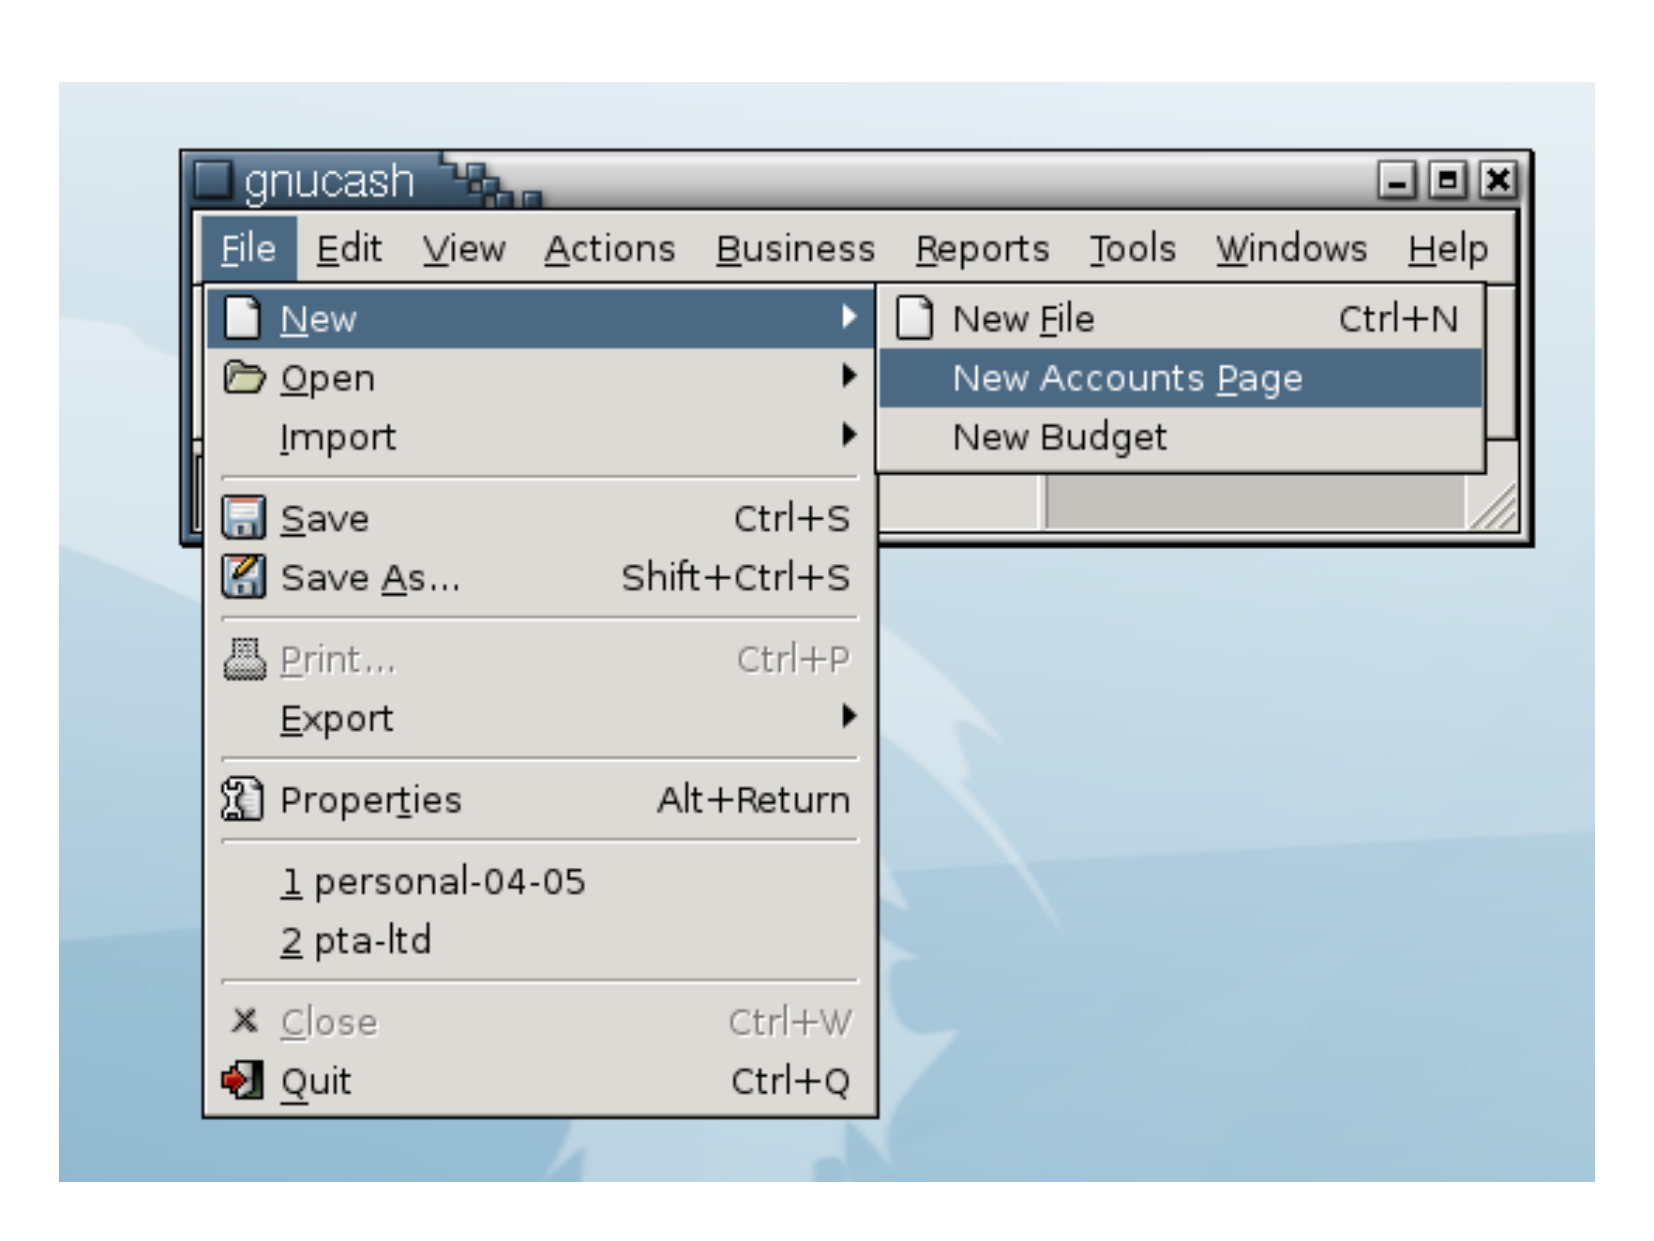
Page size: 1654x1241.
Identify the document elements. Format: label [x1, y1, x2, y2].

picture [59, 82, 1595, 1182]
